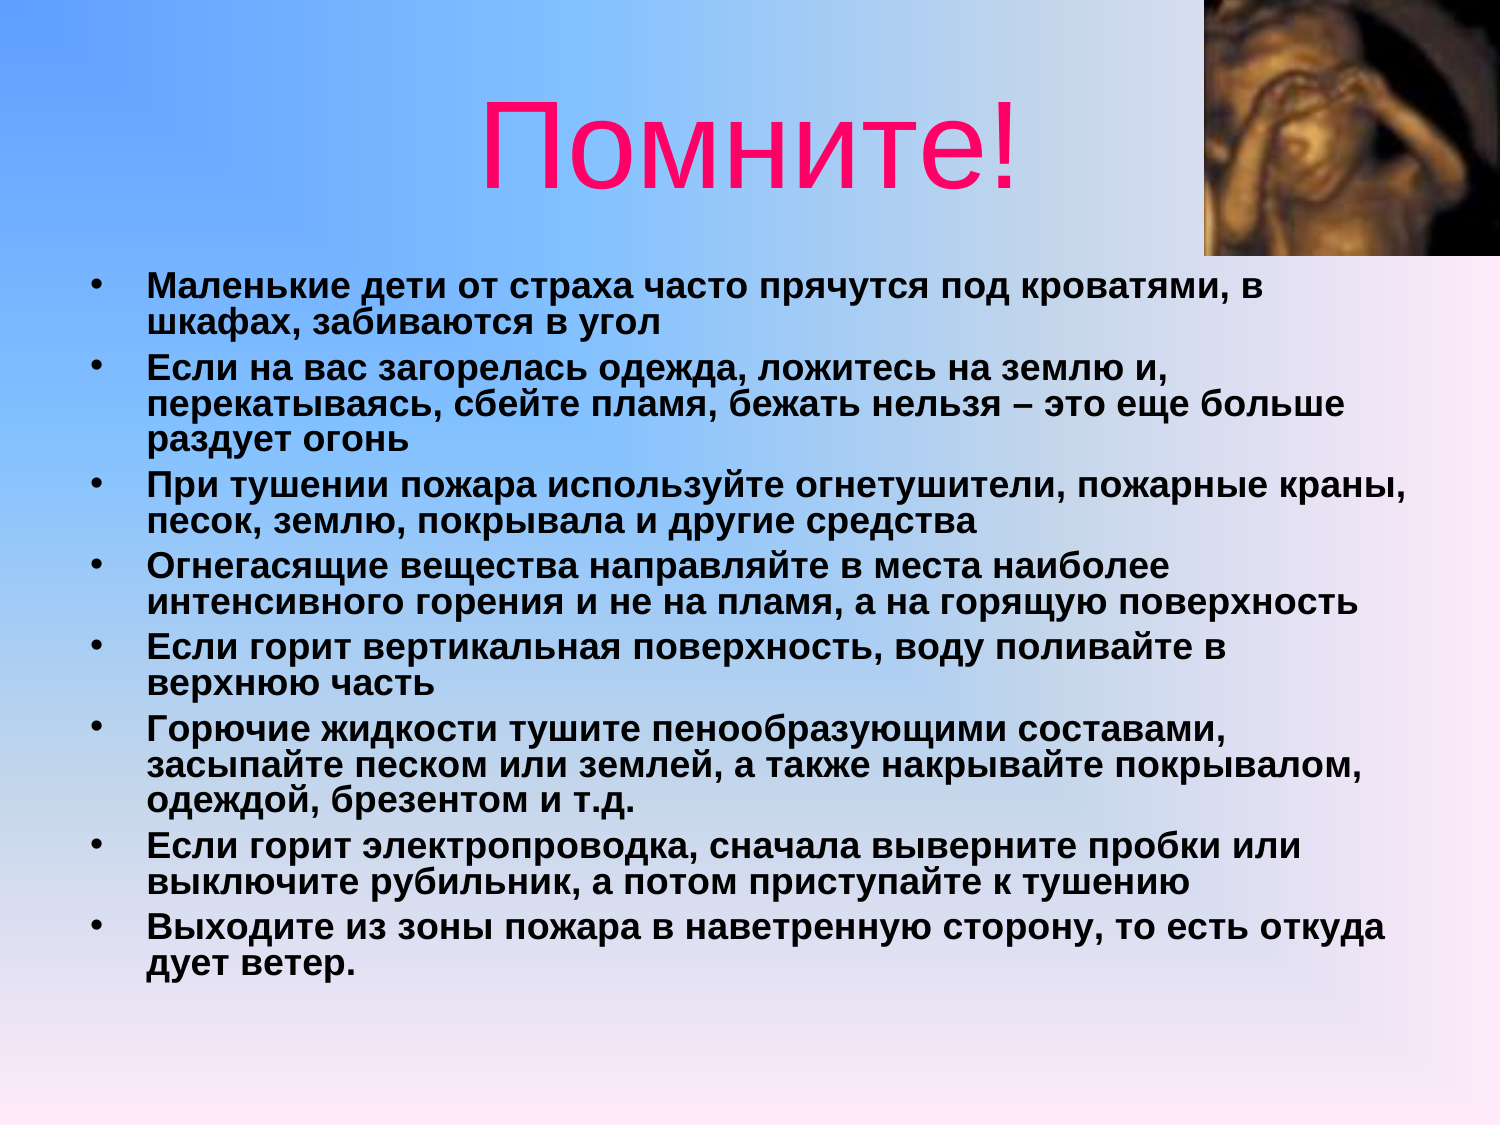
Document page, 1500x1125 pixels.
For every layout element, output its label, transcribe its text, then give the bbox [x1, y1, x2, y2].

picture [0, 0, 1500, 1125]
title Помните! [75, 45, 1204, 233]
list Маленькие дети от страха часто прячутся под кроватями, в шкафах, забиваются в угол Если на вас загорелась одежда, ложитесь на землю и, перекатываясь, сбейте пламя, бежать нельзя – это еще больше раздует огонь При тушении пожара используйте огнетушители, пожарные краны, песок, землю, покрывала и другие средства Огнегасящие вещества направляйте в места наиболее интенсивного горения и не на пламя, а на горящую поверхность Если горит вертикальная поверхность, воду поливайте в верхнюю часть Горючие жидкости тушите пенообразующими составами, засыпайте песком или землей, а также накрывайте покрывалом, одеждой, брезентом и т.д. Если горит электропроводка, сначала выверните пробки или выключите рубильник, а потом приступайте к тушению Выходите из зоны пожара в наветренную сторону, то есть откуда дует ветер. [75, 262, 1426, 1006]
